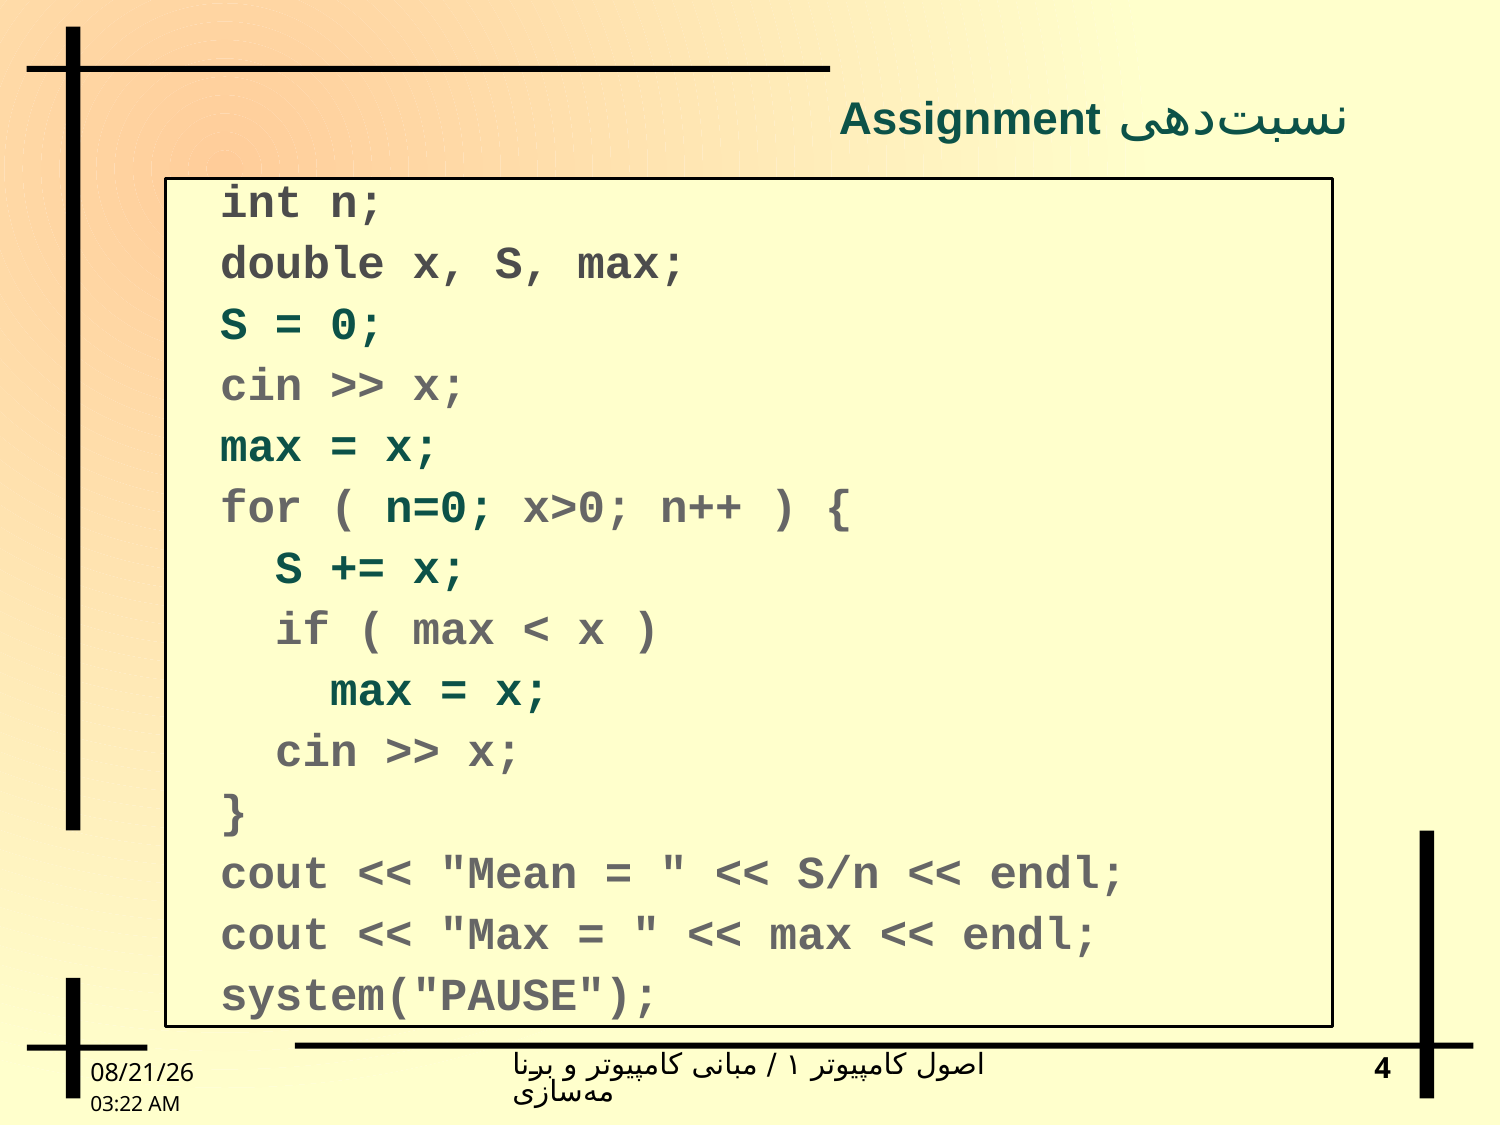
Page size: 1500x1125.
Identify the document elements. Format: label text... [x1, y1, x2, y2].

list int n; double x, S, max; S = 0; cin >> x; max = x; for ( n=0; x>0; n++ ) { S += x; if ( max < x ) max = x; cin >> x; } cout << "Mean = " << S/n << endl; cout << "Max = " << max << endl; system("PAUSE"); [165, 178, 1333, 1027]
list نسبت‌دهی Assignment [122, 84, 1403, 172]
